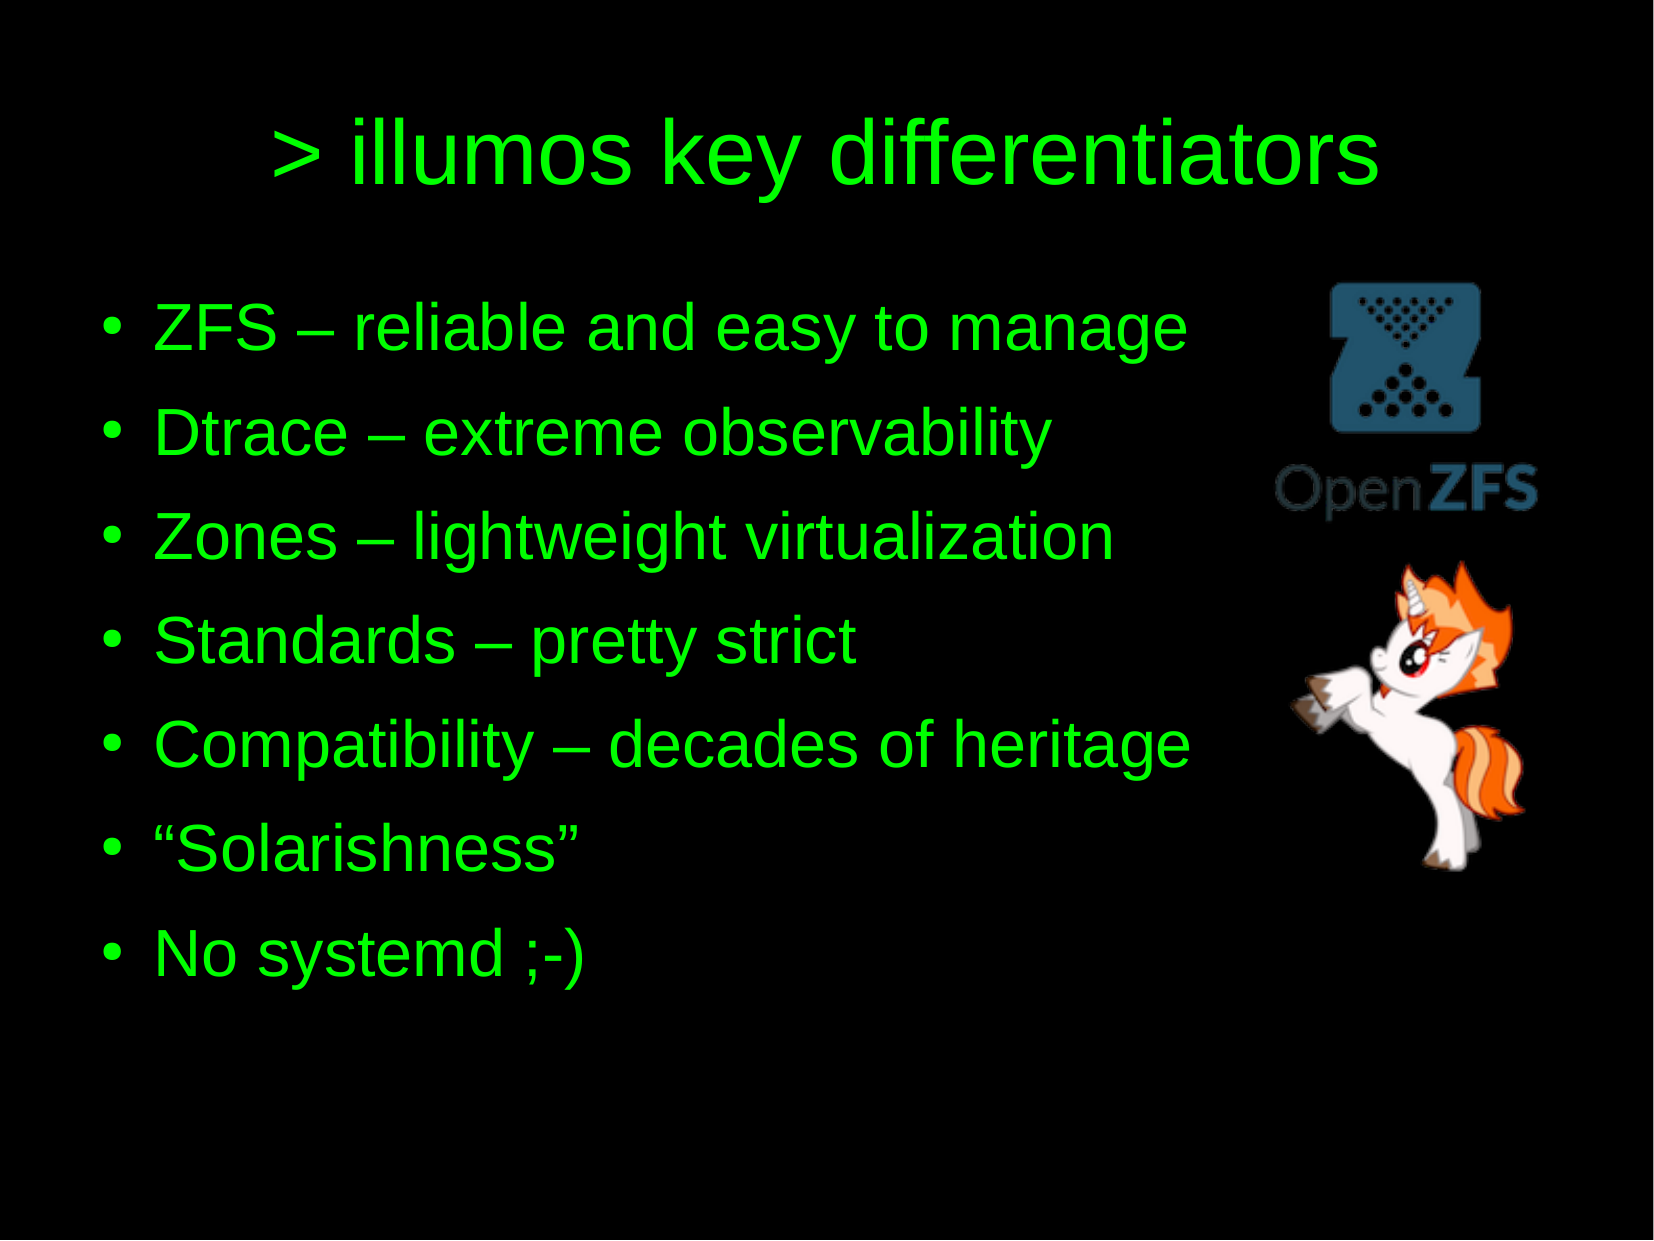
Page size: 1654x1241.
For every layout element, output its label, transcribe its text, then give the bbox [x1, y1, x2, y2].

list ZFS – reliable and easy to manage Dtrace – extreme observability Zones – lightweight virtualization Standards – pretty strict Compatibility – decades of heritage “Solarishness” No systemd ;-) [82, 290, 1571, 1010]
title > illumos key differentiators [82, 49, 1571, 257]
picture [1285, 555, 1536, 878]
picture [1266, 273, 1548, 532]
